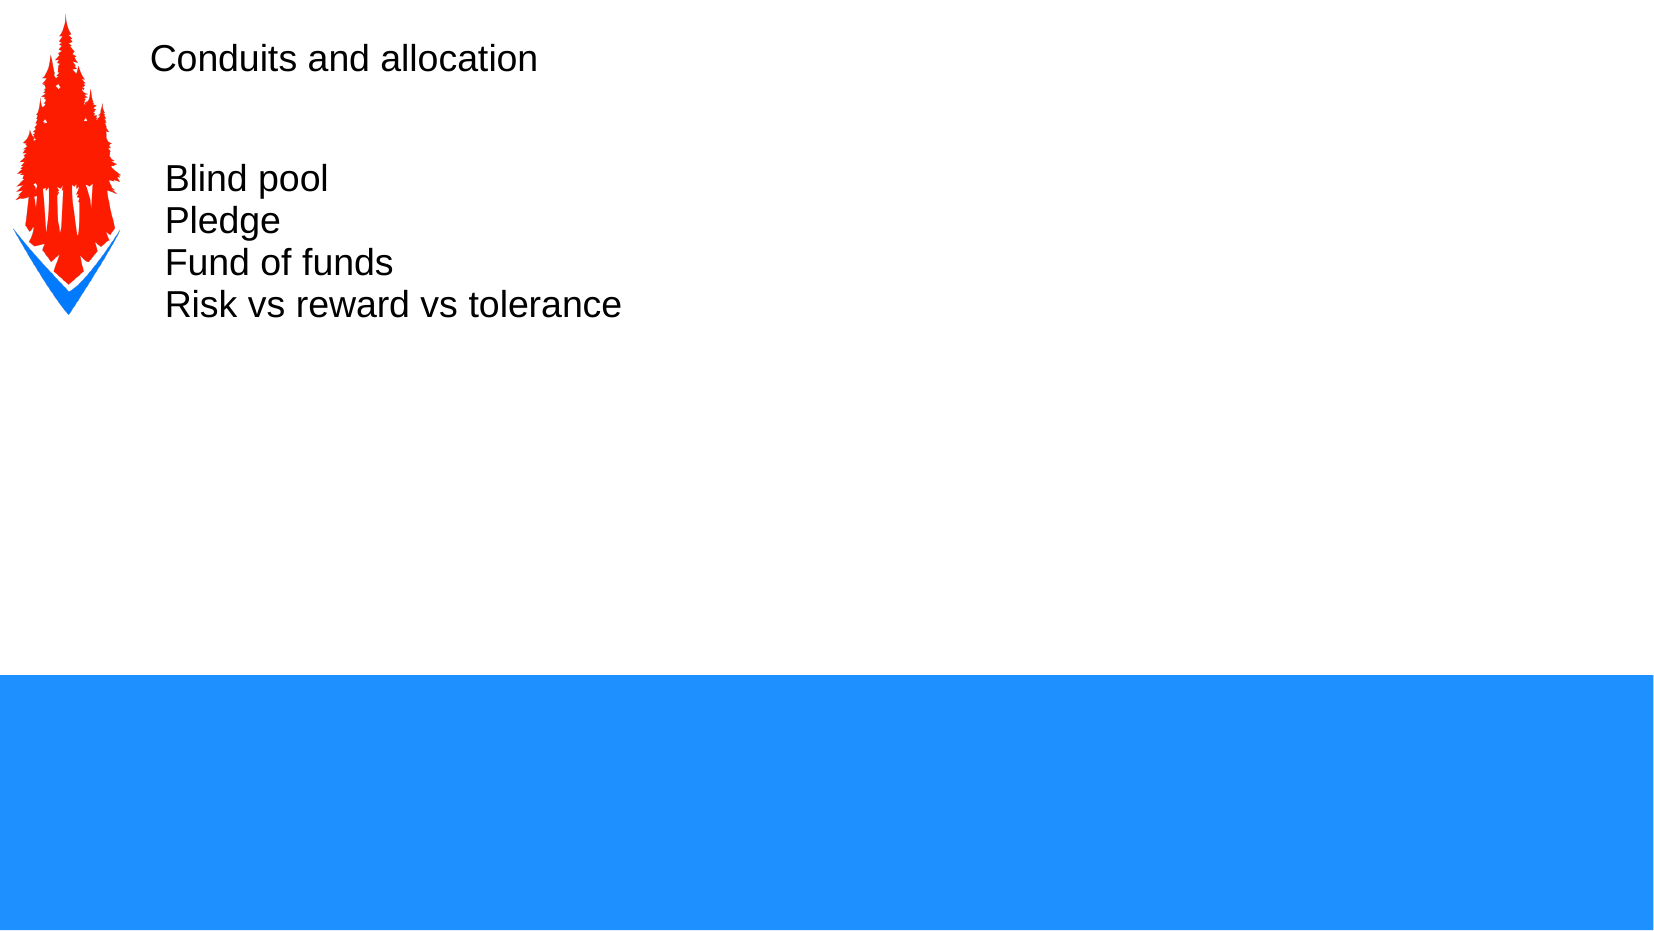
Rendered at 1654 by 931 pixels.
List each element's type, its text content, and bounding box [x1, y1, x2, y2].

picture [13, 14, 121, 316]
text_box [0, 675, 1654, 931]
text_box Blind pool Pledge Fund of funds Risk vs reward vs tolerance [150, 150, 1501, 616]
text_box Conduits and allocation [135, 30, 1201, 136]
